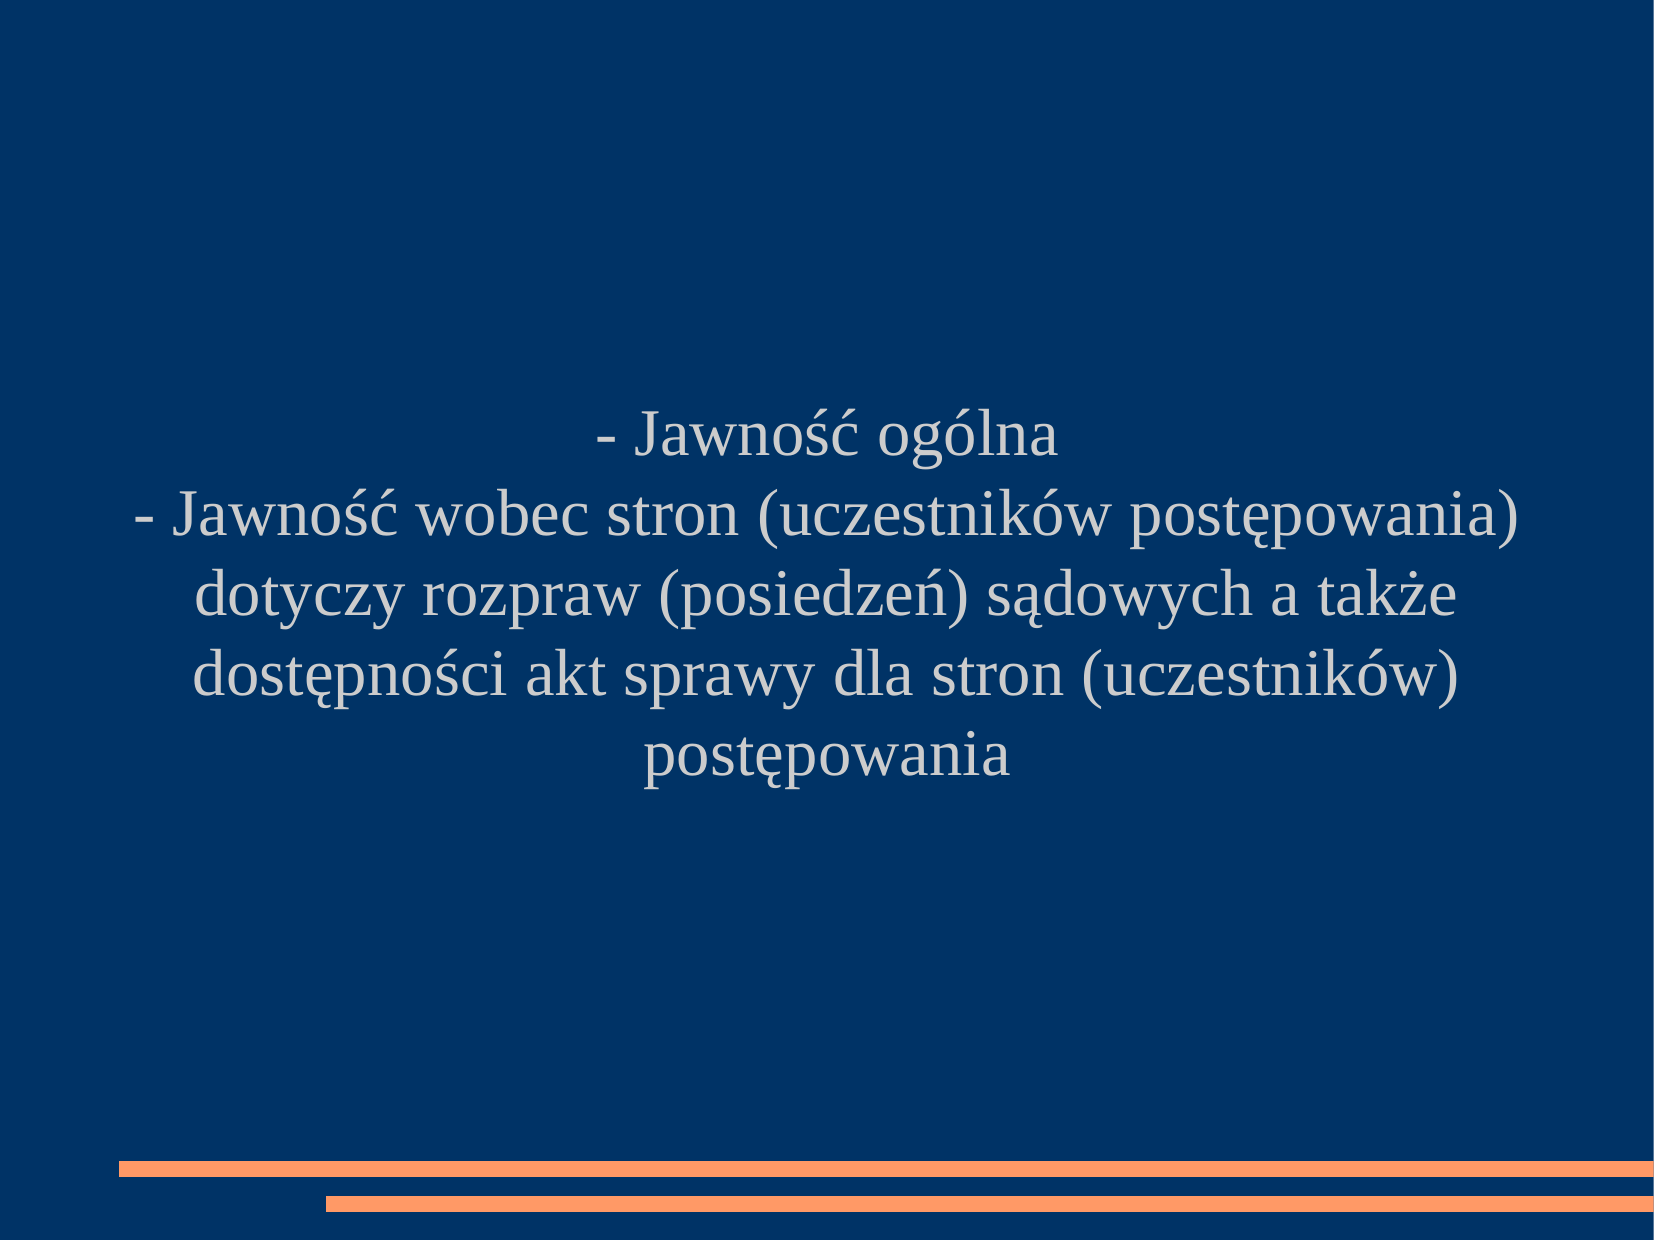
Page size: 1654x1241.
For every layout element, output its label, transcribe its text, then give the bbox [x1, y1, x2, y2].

subtitle - Jawność ogólna - Jawność wobec stron (uczestników postępowania) dotyczy rozpraw (posiedzeń) sądowych a także dostępności akt sprawy dla stron (uczestników) postępowania [121, 46, 1534, 1132]
